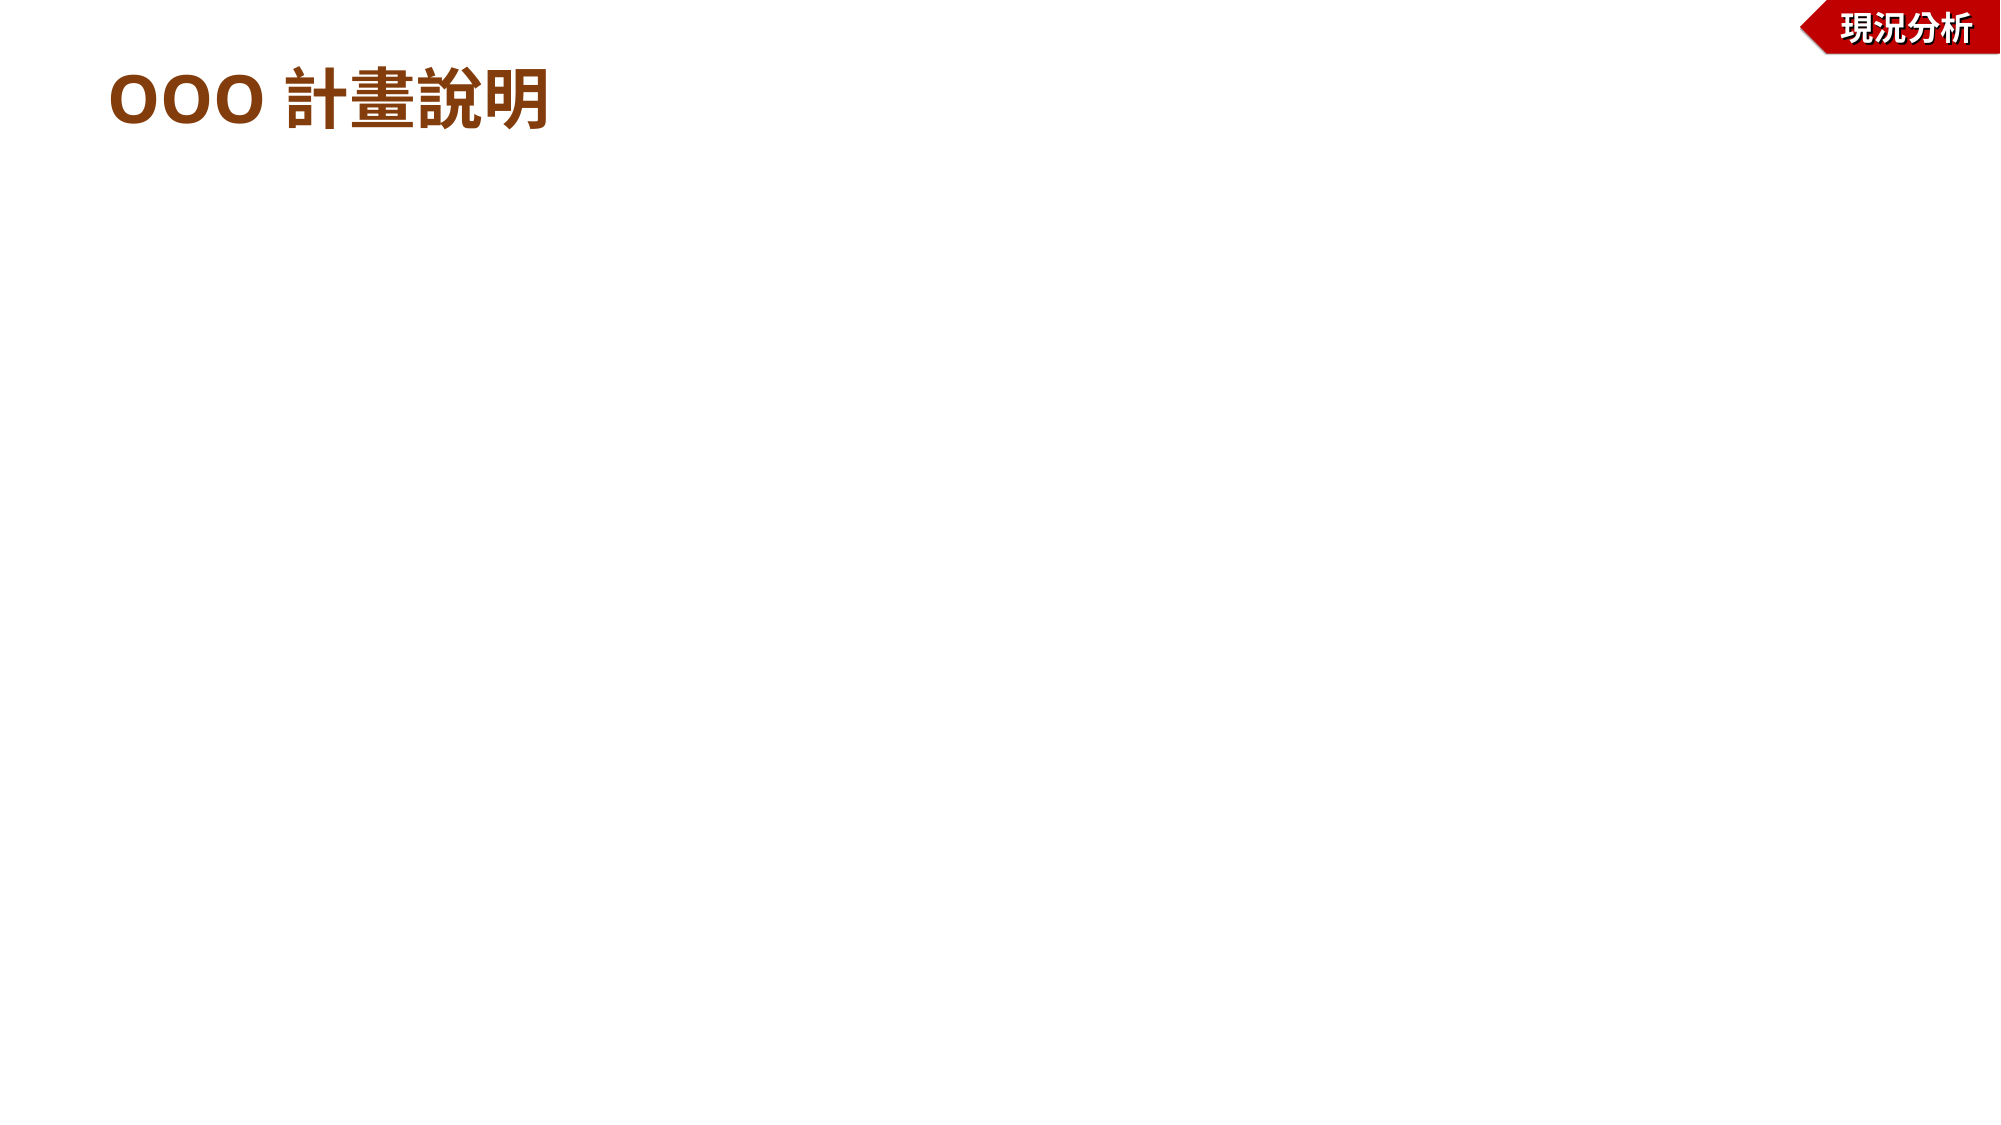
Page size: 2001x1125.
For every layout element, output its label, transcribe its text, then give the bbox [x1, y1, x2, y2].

text_box 現況分析 [1800, 0, 2000, 54]
text_box OOO計畫說明 [92, 49, 1353, 148]
